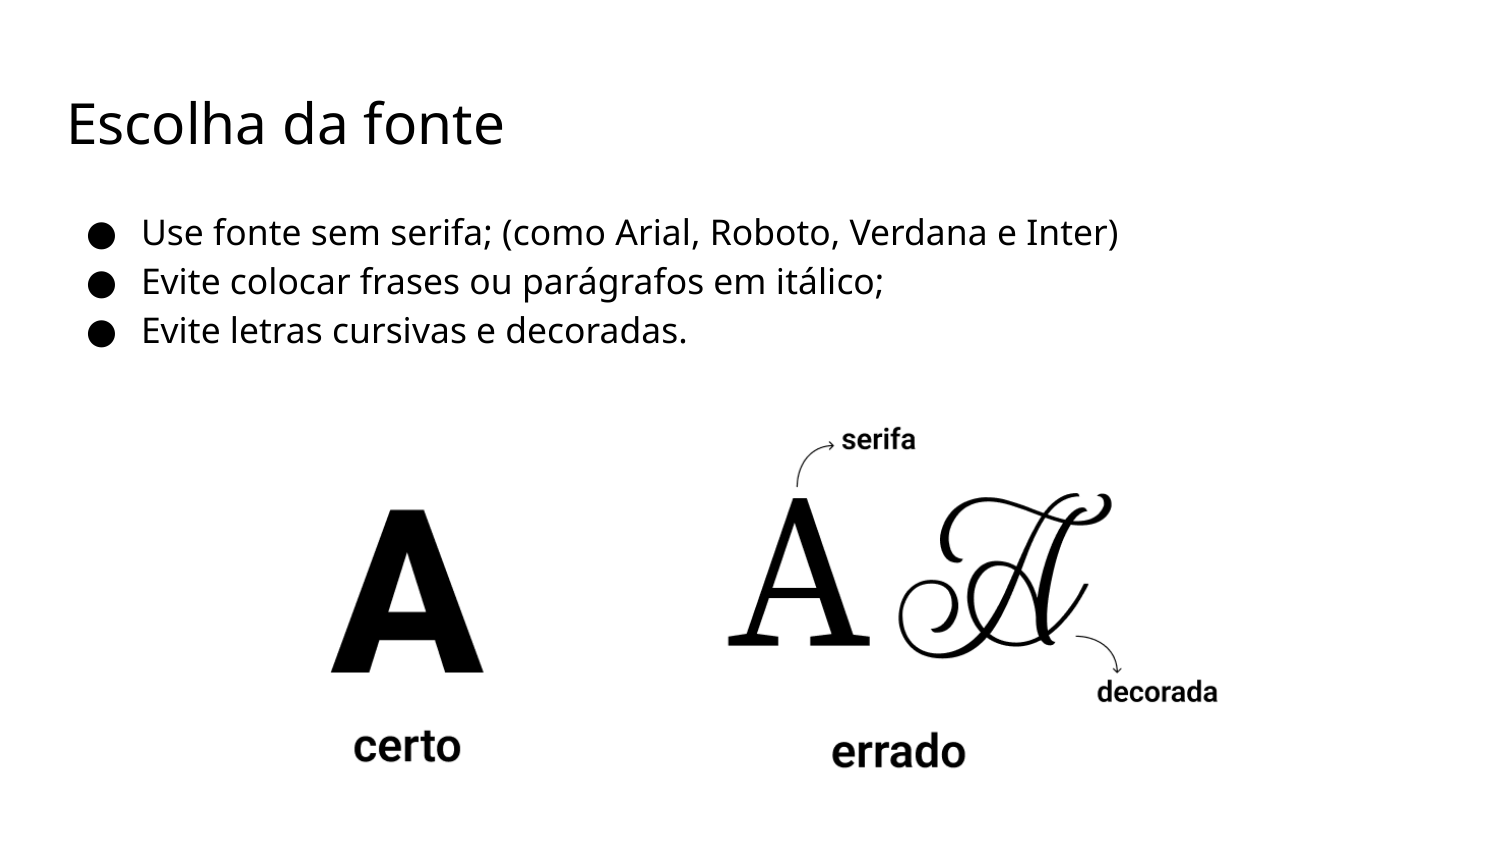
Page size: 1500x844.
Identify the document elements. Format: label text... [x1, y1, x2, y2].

picture [262, 385, 1247, 801]
title Escolha da fonte [51, 72, 1449, 167]
list Use fonte sem serifa; (como Arial, Roboto, Verdana e Inter) Evite colocar frases ou parágrafos em itálico; Evite letras cursivas e decoradas. [51, 189, 1251, 750]
